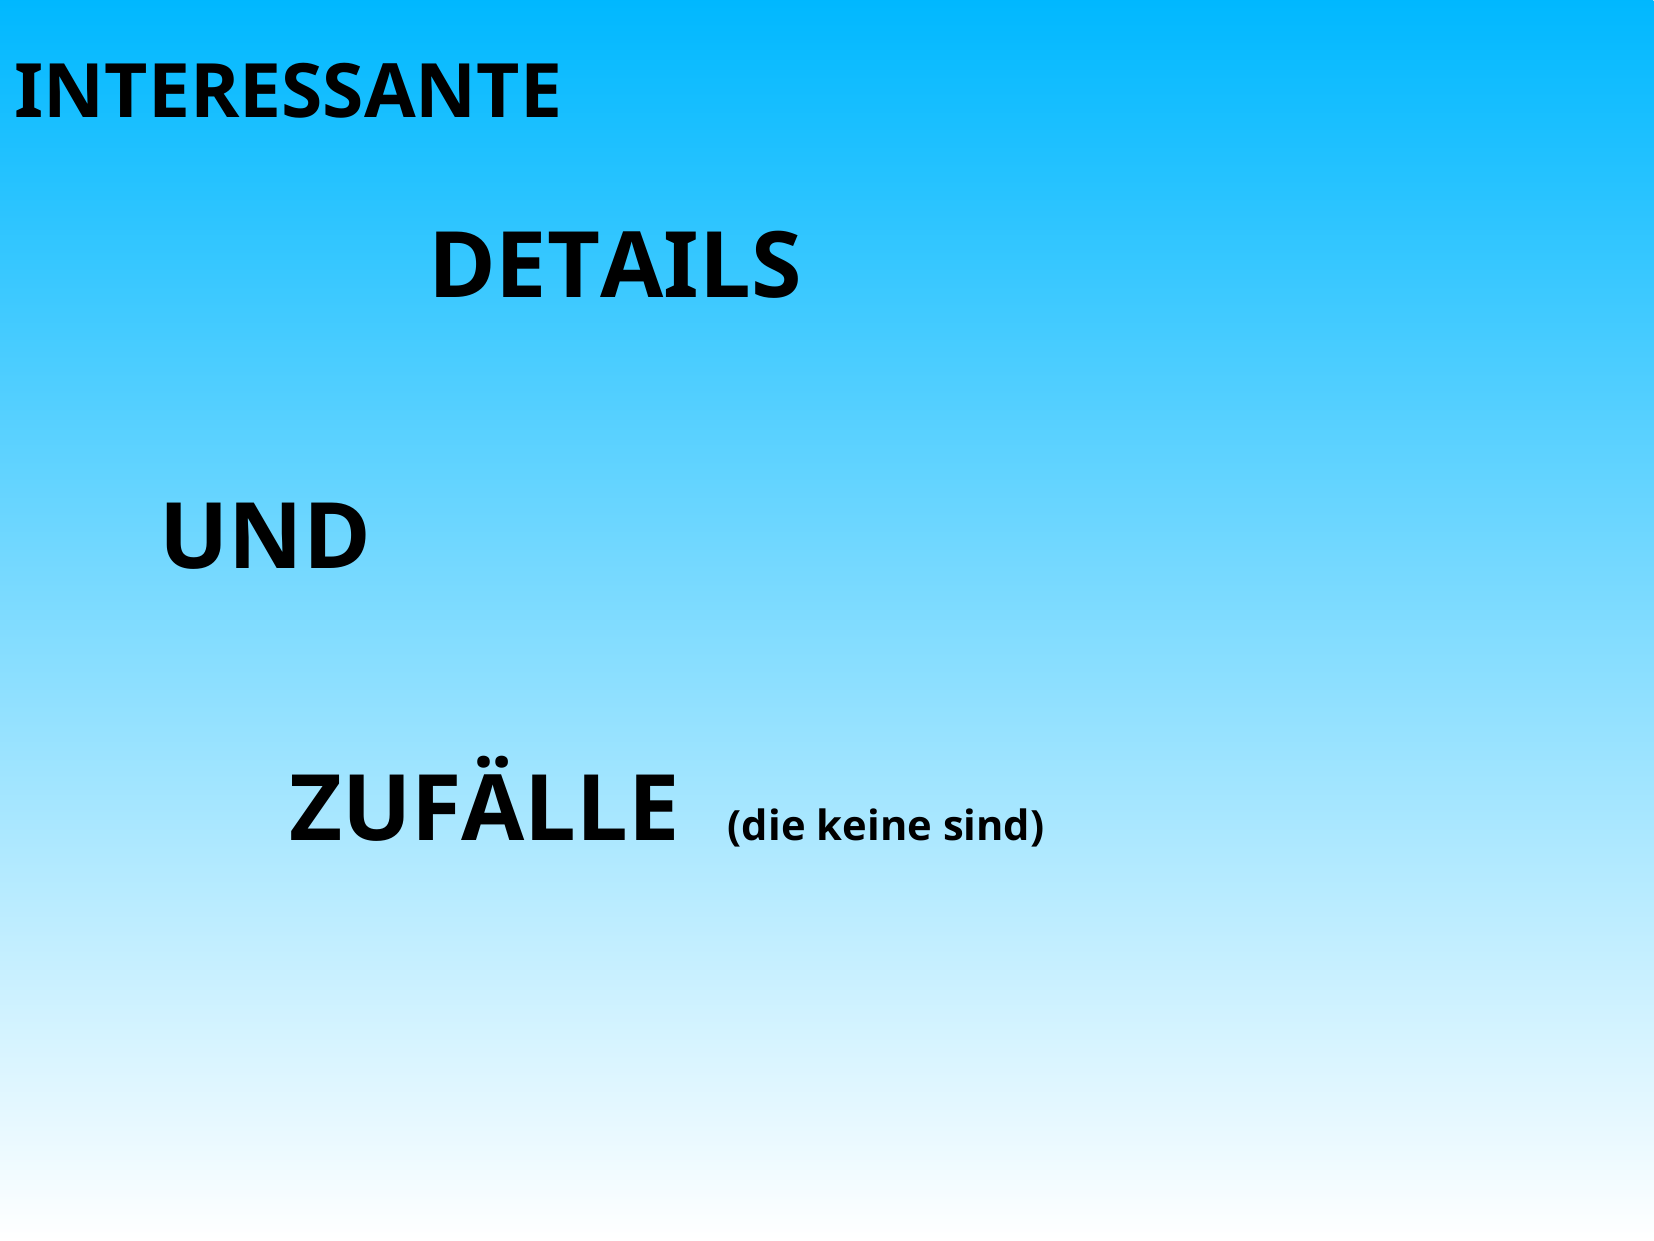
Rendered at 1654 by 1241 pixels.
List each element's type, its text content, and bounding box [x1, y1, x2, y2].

text_box ZUFÄLLE (die keine sind) [271, 732, 1483, 880]
text_box UND [141, 459, 703, 591]
text_box INTERESSANTE [0, 29, 1654, 148]
text_box DETAILS [413, 192, 1566, 337]
